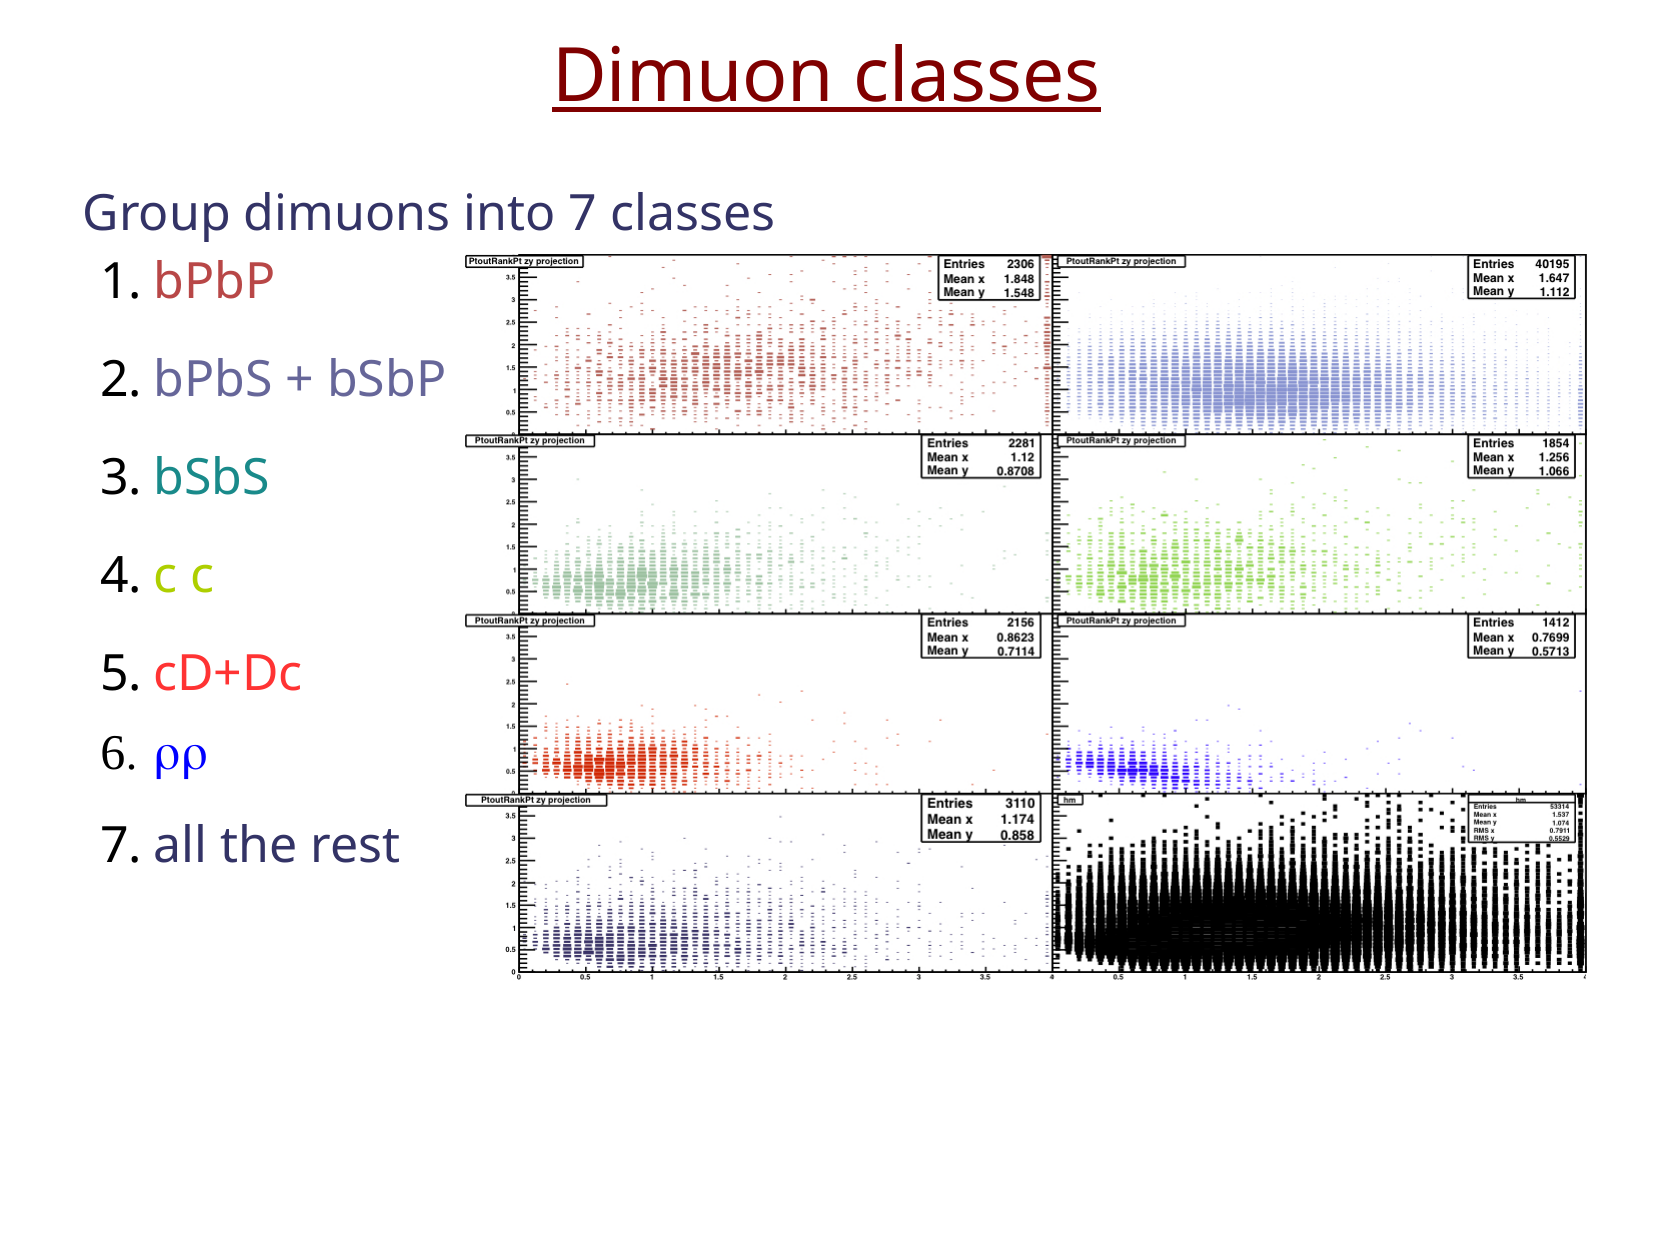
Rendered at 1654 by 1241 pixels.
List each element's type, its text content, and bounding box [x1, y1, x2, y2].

picture [460, 236, 1643, 992]
title Dimuon classes [129, 13, 1524, 130]
list Group dimuons into 7 classes bPbP bPbS + bSbP bSbS c c cD+Dc rr all the rest [82, 177, 1571, 1094]
